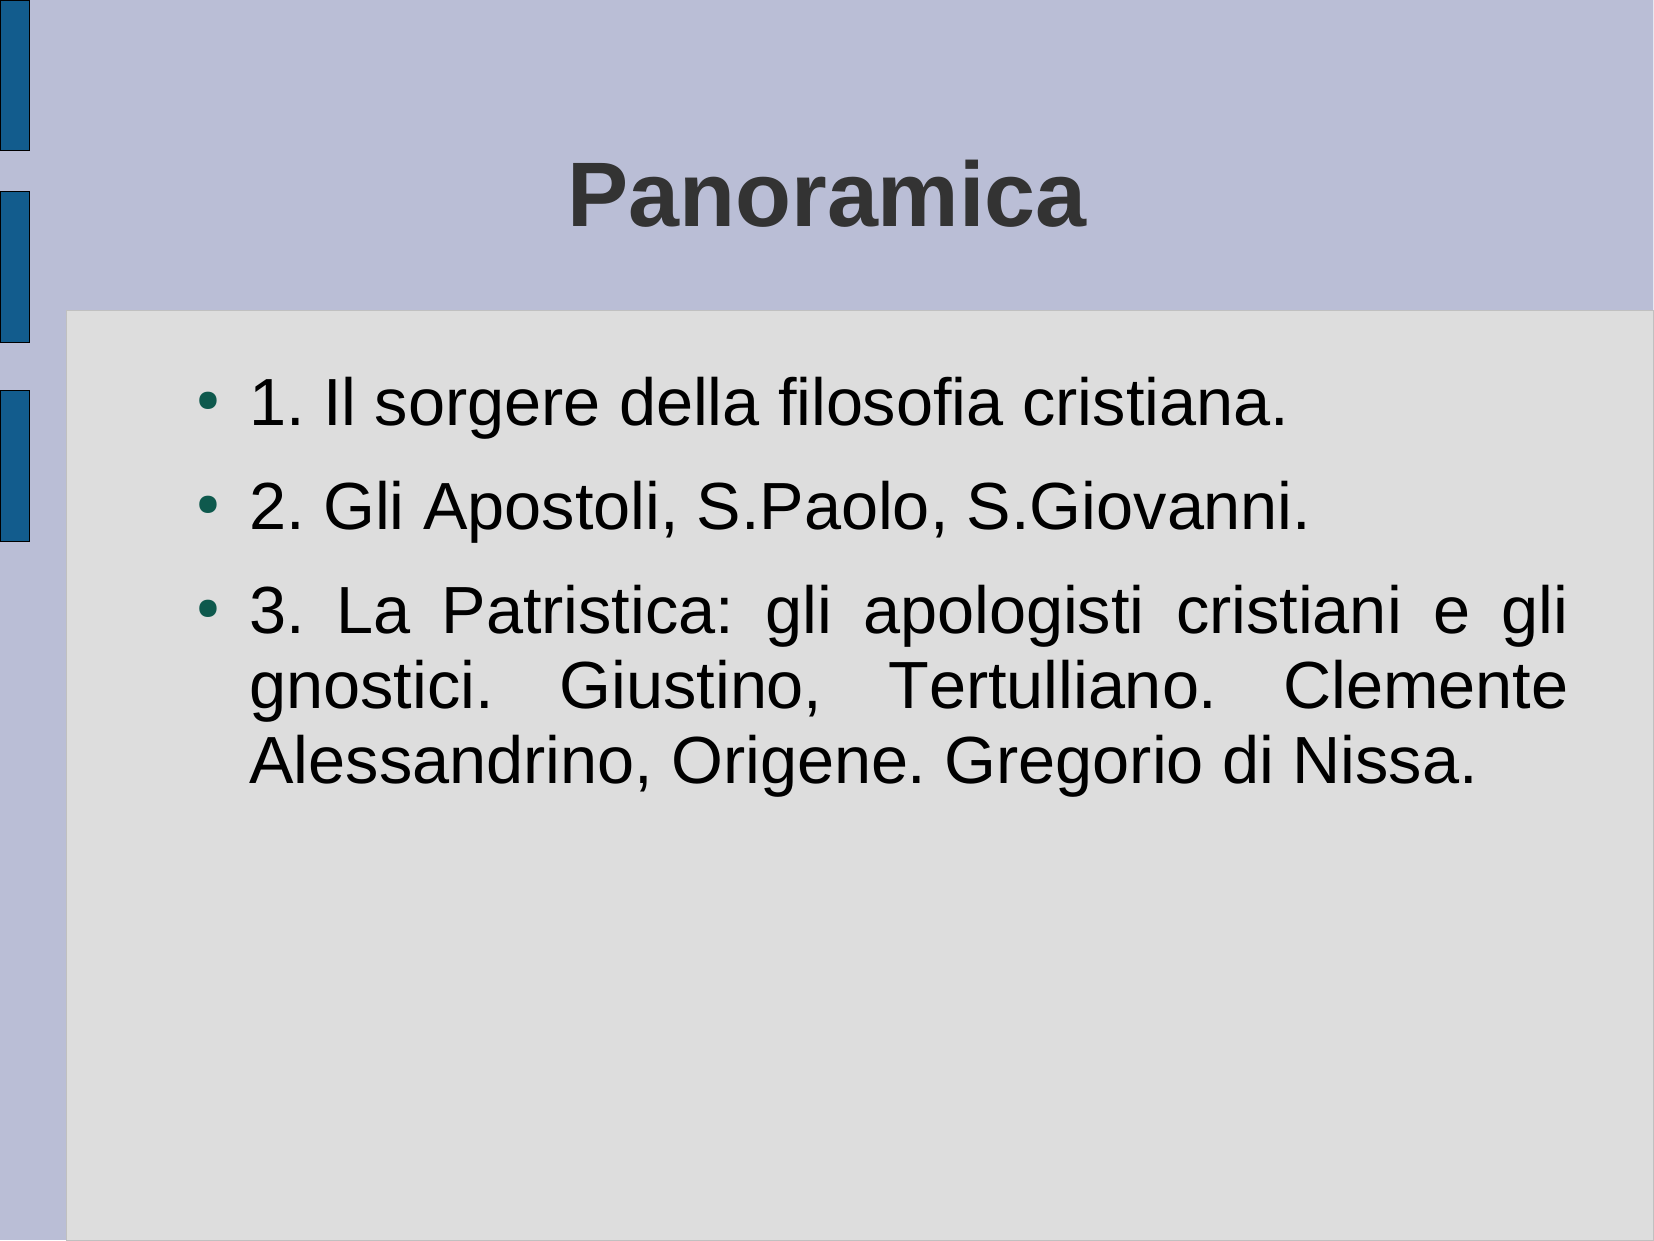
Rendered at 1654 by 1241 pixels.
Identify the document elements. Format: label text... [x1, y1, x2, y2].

list 1. Il sorgere della filosofia cristiana. 2. Gli Apostoli, S.Paolo, S.Giovanni. 3. La Patristica: gli apologisti cristiani e gli gnostici. Giustino, Tertulliano. Clemente Alessandrino, Origene. Gregorio di Nissa. [178, 364, 1570, 1147]
title Panoramica [121, 91, 1534, 299]
